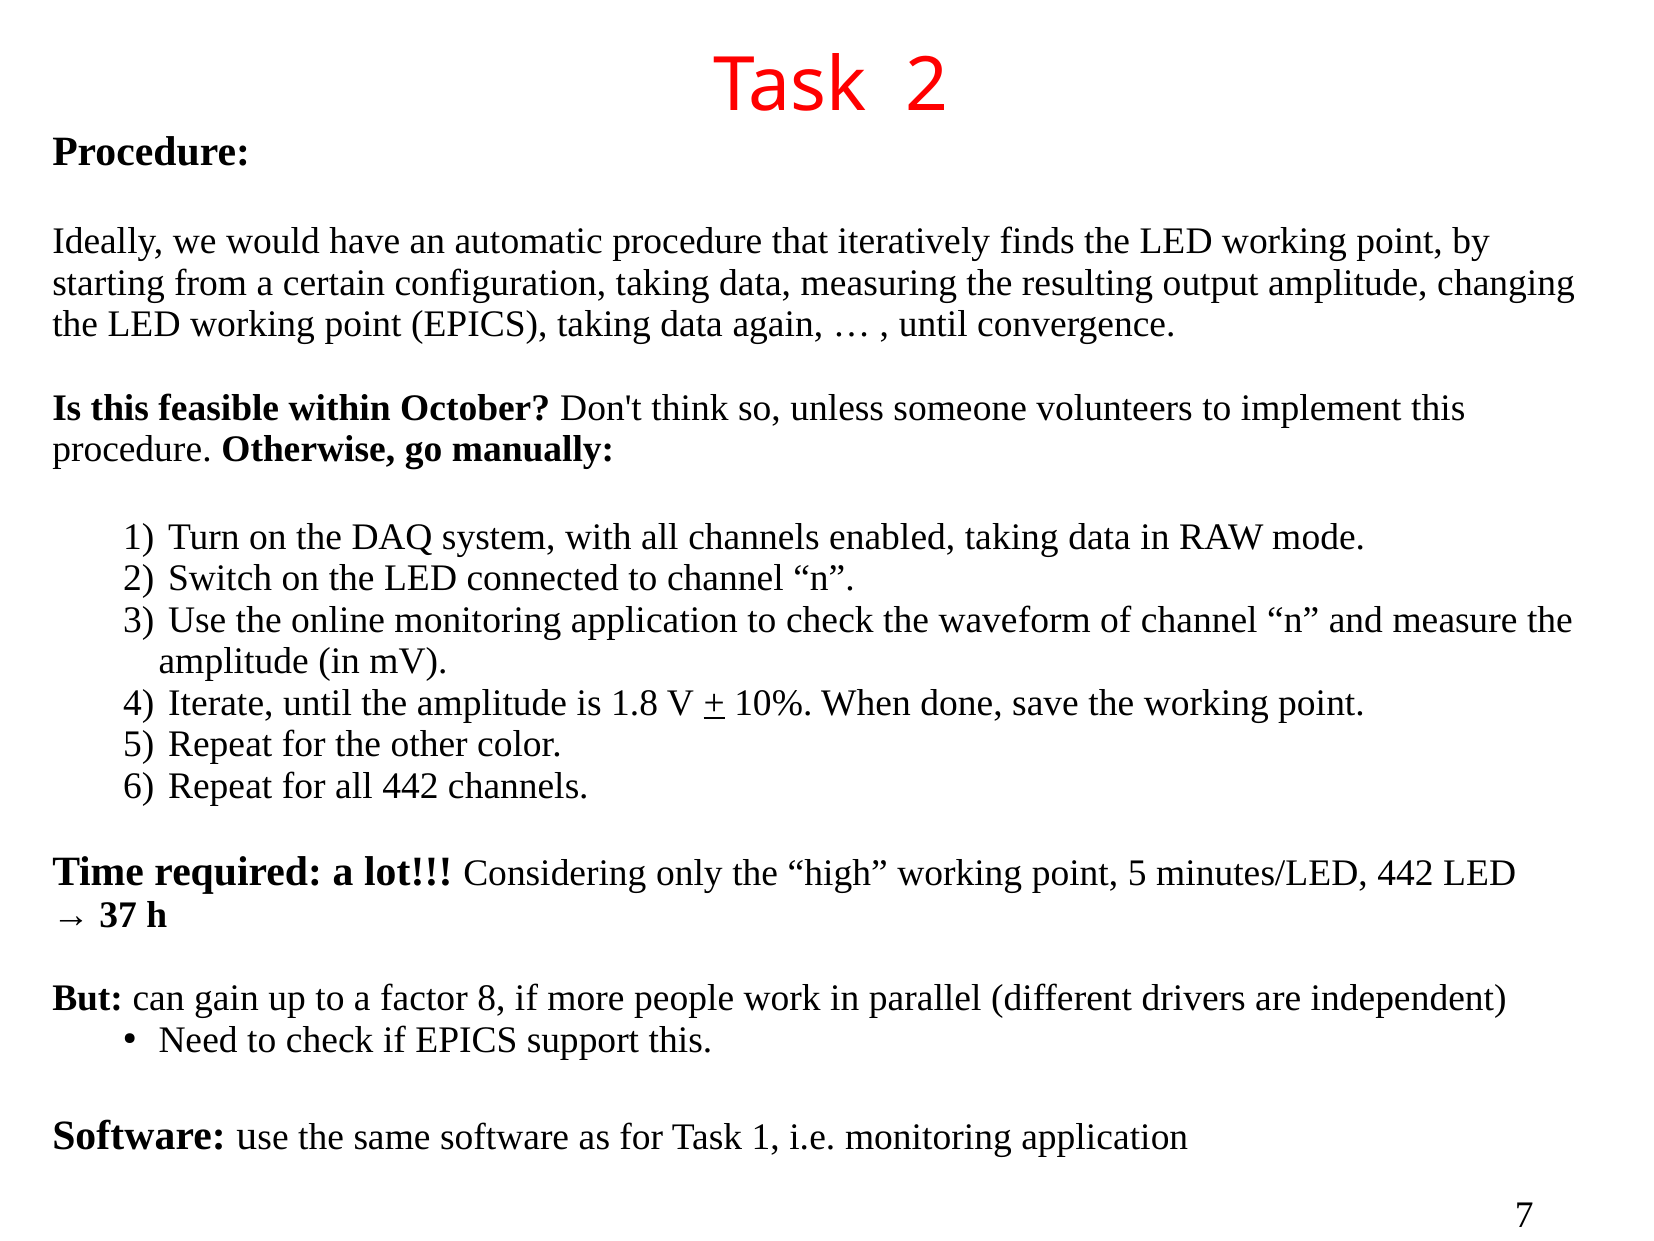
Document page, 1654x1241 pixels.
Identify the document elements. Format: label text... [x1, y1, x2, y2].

text_box Software: use the same software as for Task 1, i.e. monitoring application [37, 1104, 1581, 1241]
text_box Procedure: Ideally, we would have an automatic procedure that iteratively finds the LED working point, by starting from a certain configuration, taking data, measuring the resulting output amplitude, changing the LED working point (EPICS), taking data again, … , until convergence. Is this feasible within October? Don't think so, unless someone volunteers to implement this procedure. Otherwise, go manually: Turn on the DAQ system, with all channels enabled, taking data in RAW mode. Switch on the LED connected to channel “n”. Use the online monitoring application to check the waveform of channel “n” and measure the amplitude (in mV). Iterate, until the amplitude is 1.8 V + 10%. When done, save the working point. Repeat for the other color. Repeat for all 442 channels. Time required: a lot!!! Considering only the “high” working point, 5 minutes/LED, 442 LED → 37 h But: can gain up to a factor 8, if more people work in parallel (different drivers are independent) Need to check if EPICS support this. [37, 120, 1613, 1241]
title Task 2 [86, 12, 1576, 120]
